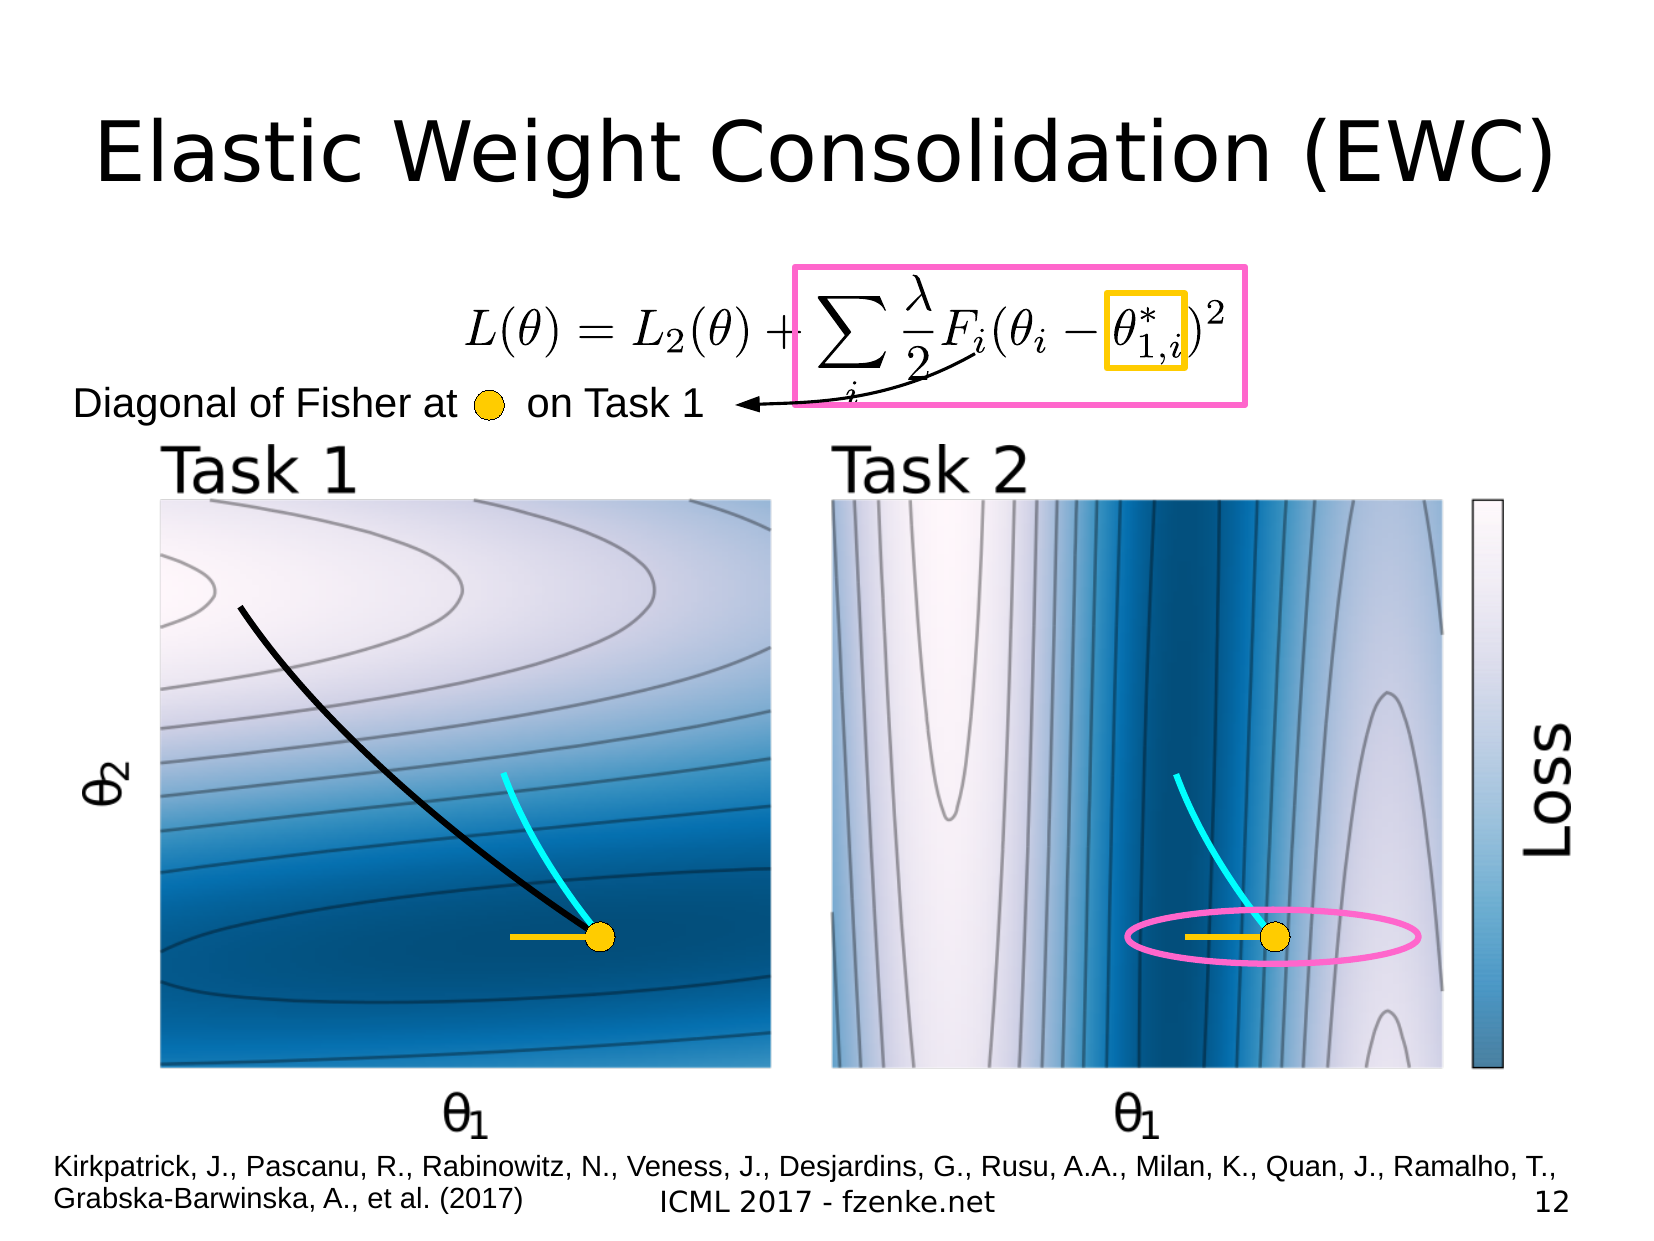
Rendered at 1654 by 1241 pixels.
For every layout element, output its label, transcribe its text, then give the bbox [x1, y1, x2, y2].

text_box [462, 274, 792, 406]
text_box [1260, 921, 1291, 952]
text_box Kirkpatrick, J., Pascanu, R., Rabinowitz, N., Veness, J., Desjardins, G., Rusu, A.A., Milan, K., Quan, J., Ramalho, T., Grabska-Barwinska, A., et al. (2017) [38, 1142, 1636, 1241]
text_box [474, 390, 505, 421]
text_box Diagonal of Fisher at on Task 1 [57, 372, 732, 434]
text_box [798, 274, 1226, 402]
text_box [585, 921, 616, 952]
title Elastic Weight Consolidation (EWC) [82, 49, 1571, 257]
picture [82, 444, 1571, 1139]
